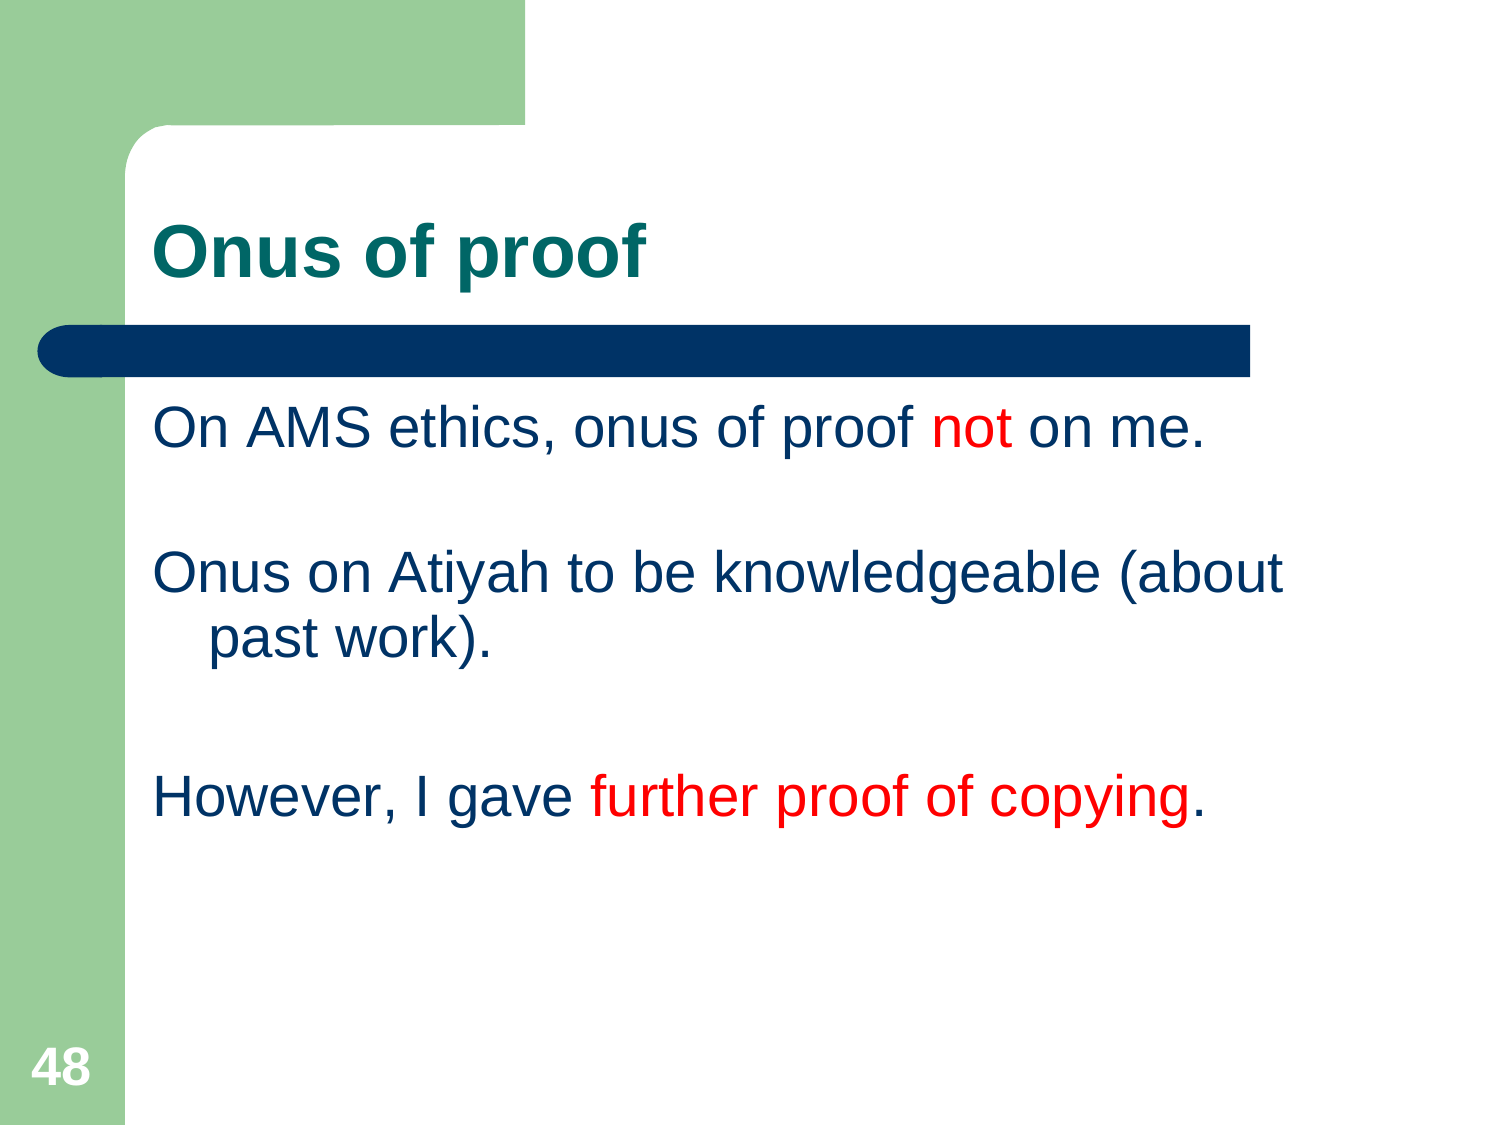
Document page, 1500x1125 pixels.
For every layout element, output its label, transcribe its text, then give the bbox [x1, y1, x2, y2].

list On AMS ethics, onus of proof not on me. Onus on Atiyah to be knowledgeable (about past work). However, I gave further proof of copying. [137, 387, 1400, 999]
title Onus of proof [136, 136, 1414, 301]
